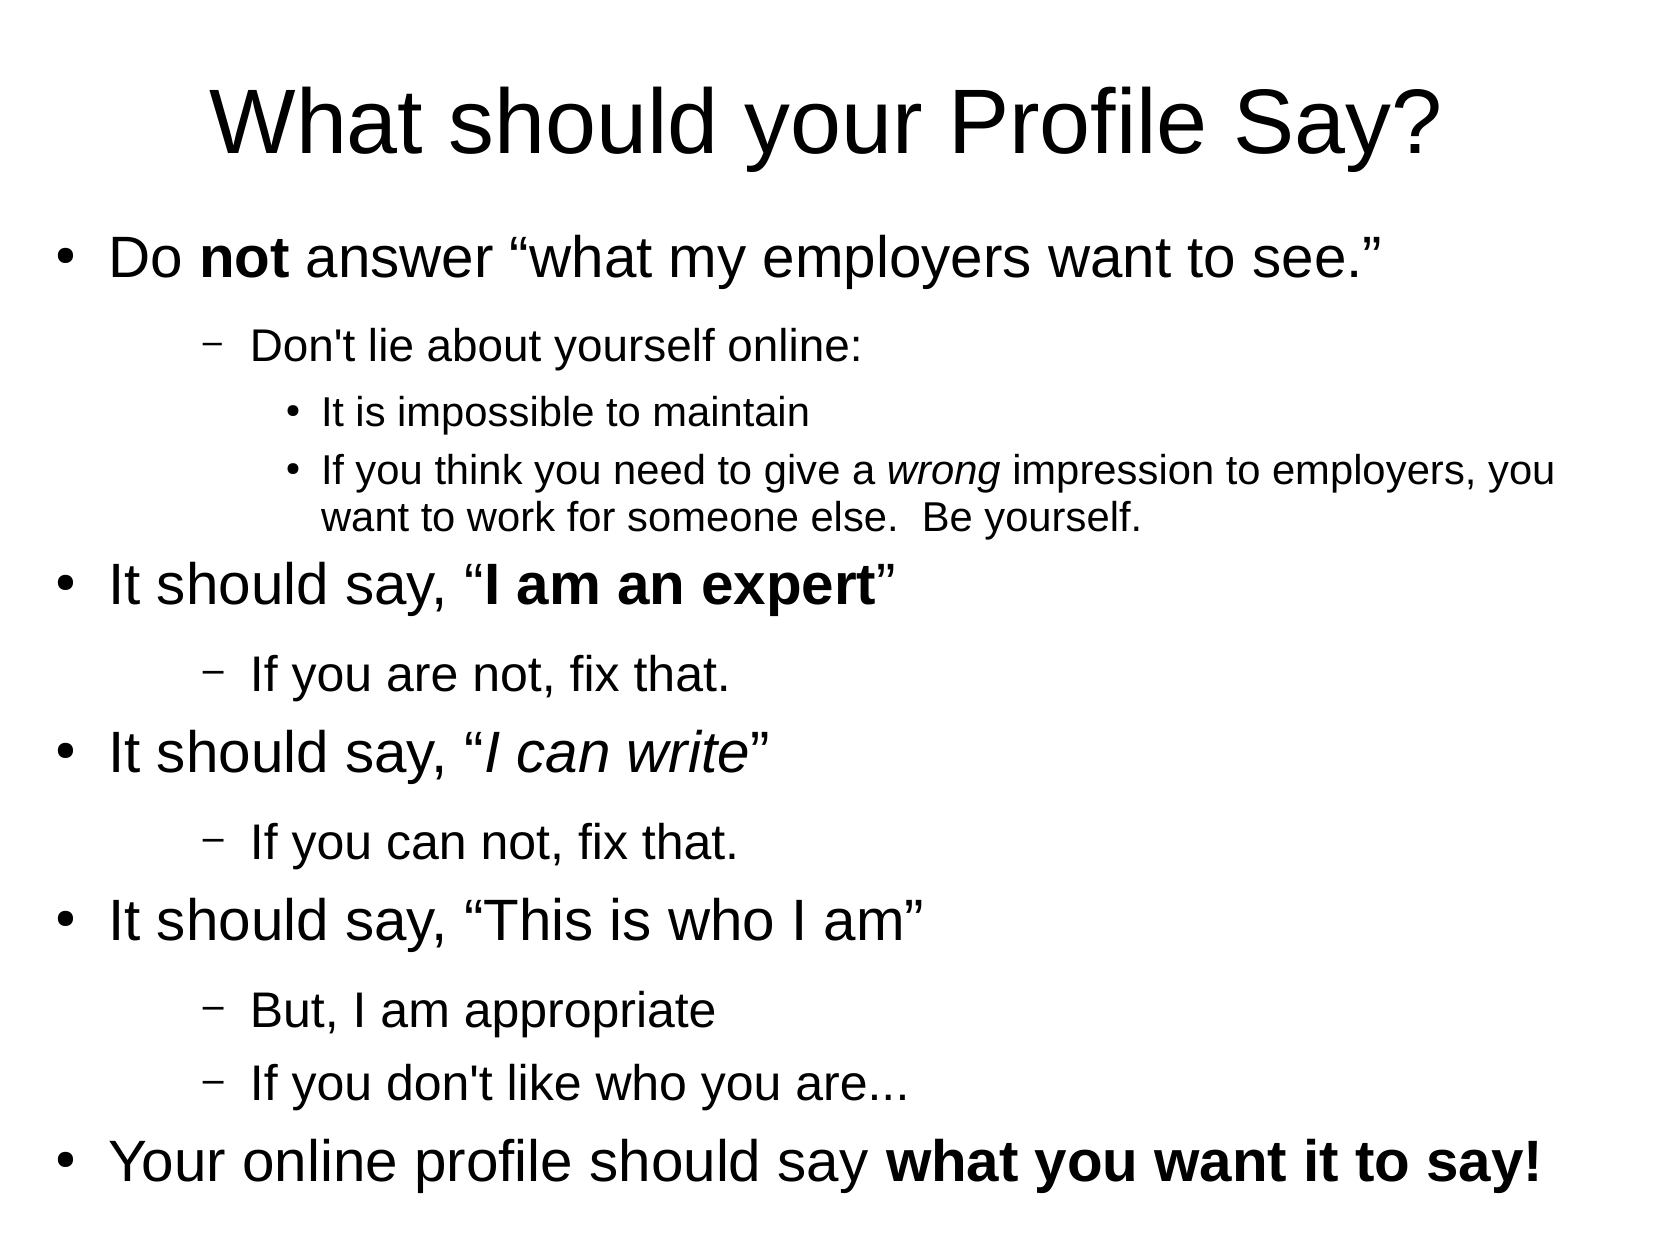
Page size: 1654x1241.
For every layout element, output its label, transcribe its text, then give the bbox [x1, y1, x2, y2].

list Do not answer “what my employers want to see.” Don't lie about yourself online: It is impossible to maintain If you think you need to give a wrong impression to employers, you want to work for someone else. Be yourself. It should say, “I am an expert” If you are not, fix that. It should say, “I can write” If you can not, fix that. It should say, “This is who I am” But, I am appropriate If you don't like who you are... Your online profile should say what you want it to say! [37, 225, 1613, 1201]
title What should your Profile Say? [82, 56, 1571, 188]
